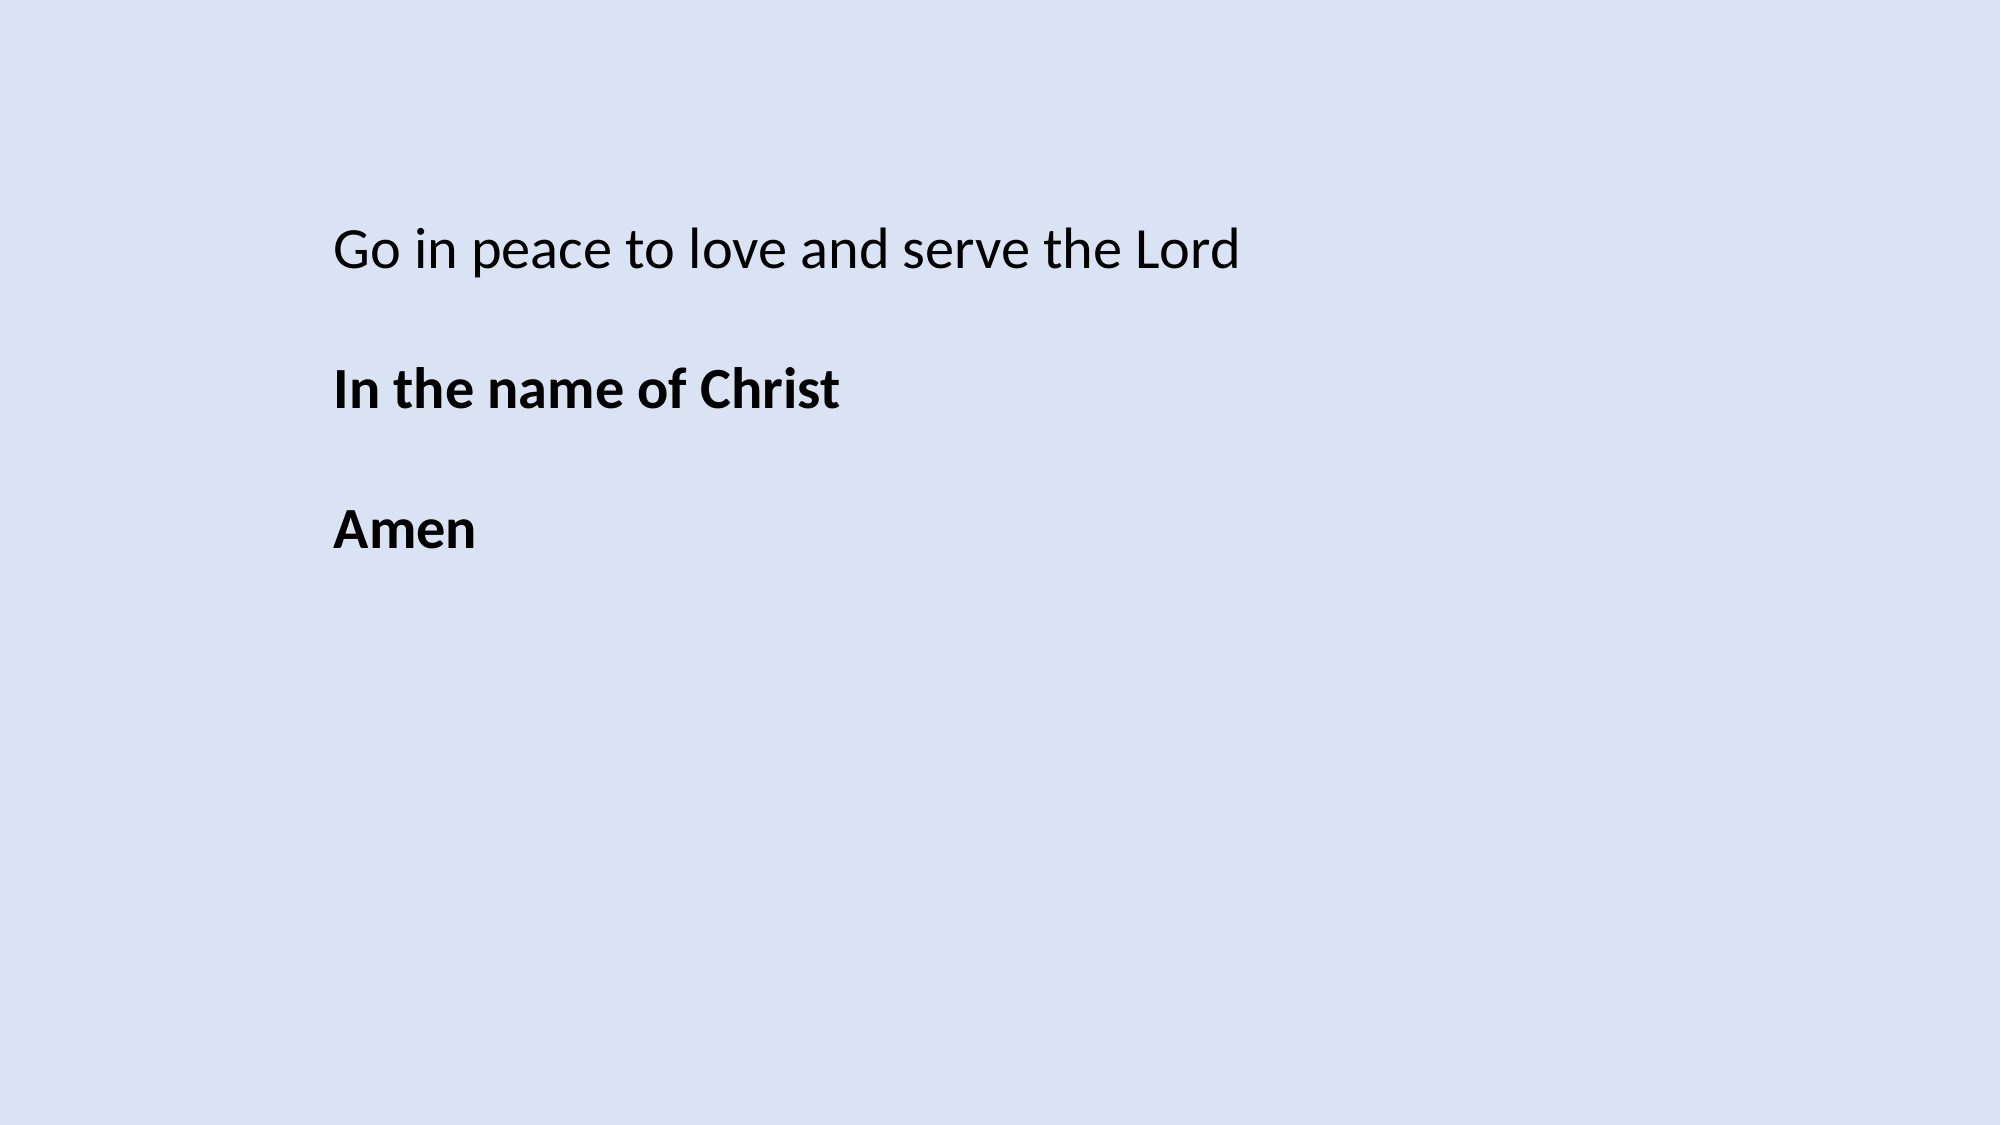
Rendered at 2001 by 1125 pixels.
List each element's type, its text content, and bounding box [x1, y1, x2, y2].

text_box Go in peace to love and serve the Lord In the name of Christ Amen [318, 203, 1532, 572]
